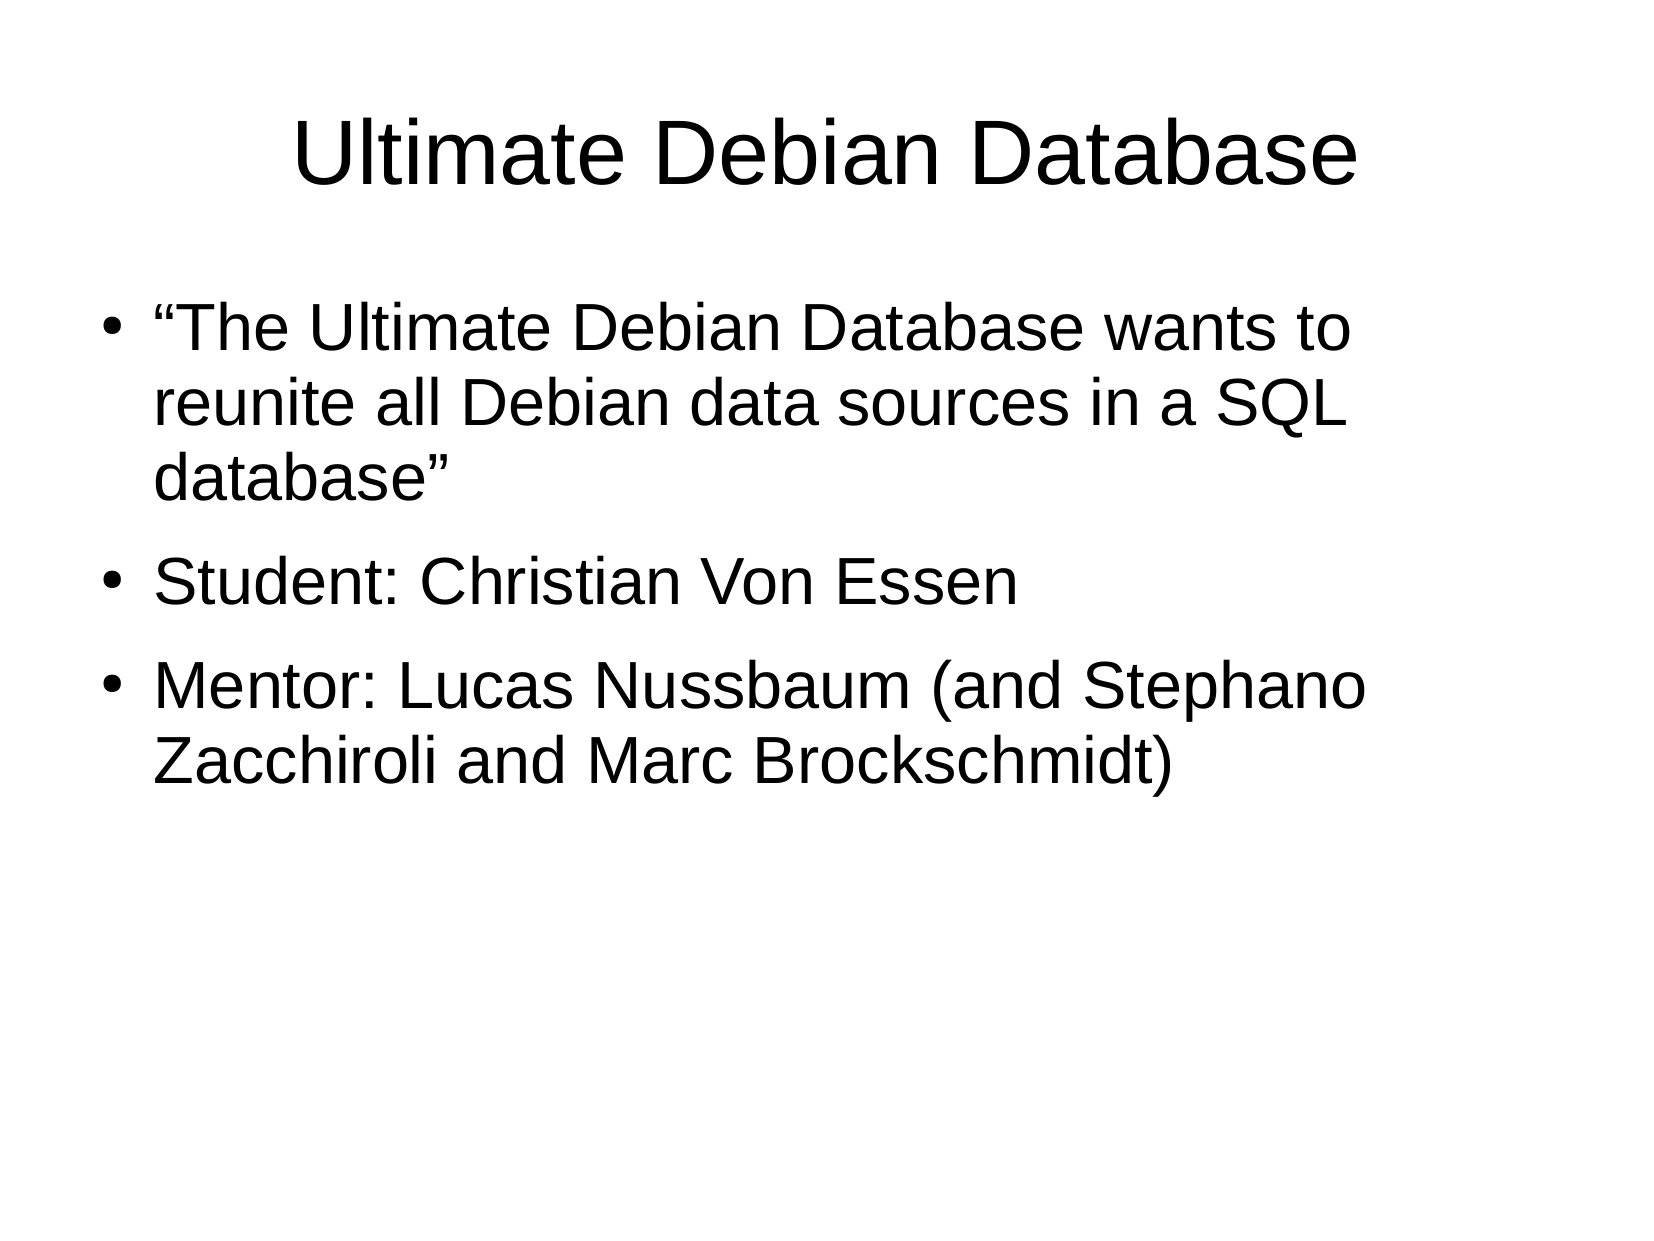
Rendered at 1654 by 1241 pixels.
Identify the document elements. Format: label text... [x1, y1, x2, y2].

list “The Ultimate Debian Database wants to reunite all Debian data sources in a SQL database” Student: Christian Von Essen Mentor: Lucas Nussbaum (and Stephano Zacchiroli and Marc Brockschmidt) [82, 290, 1571, 1109]
title Ultimate Debian Database [82, 49, 1571, 257]
